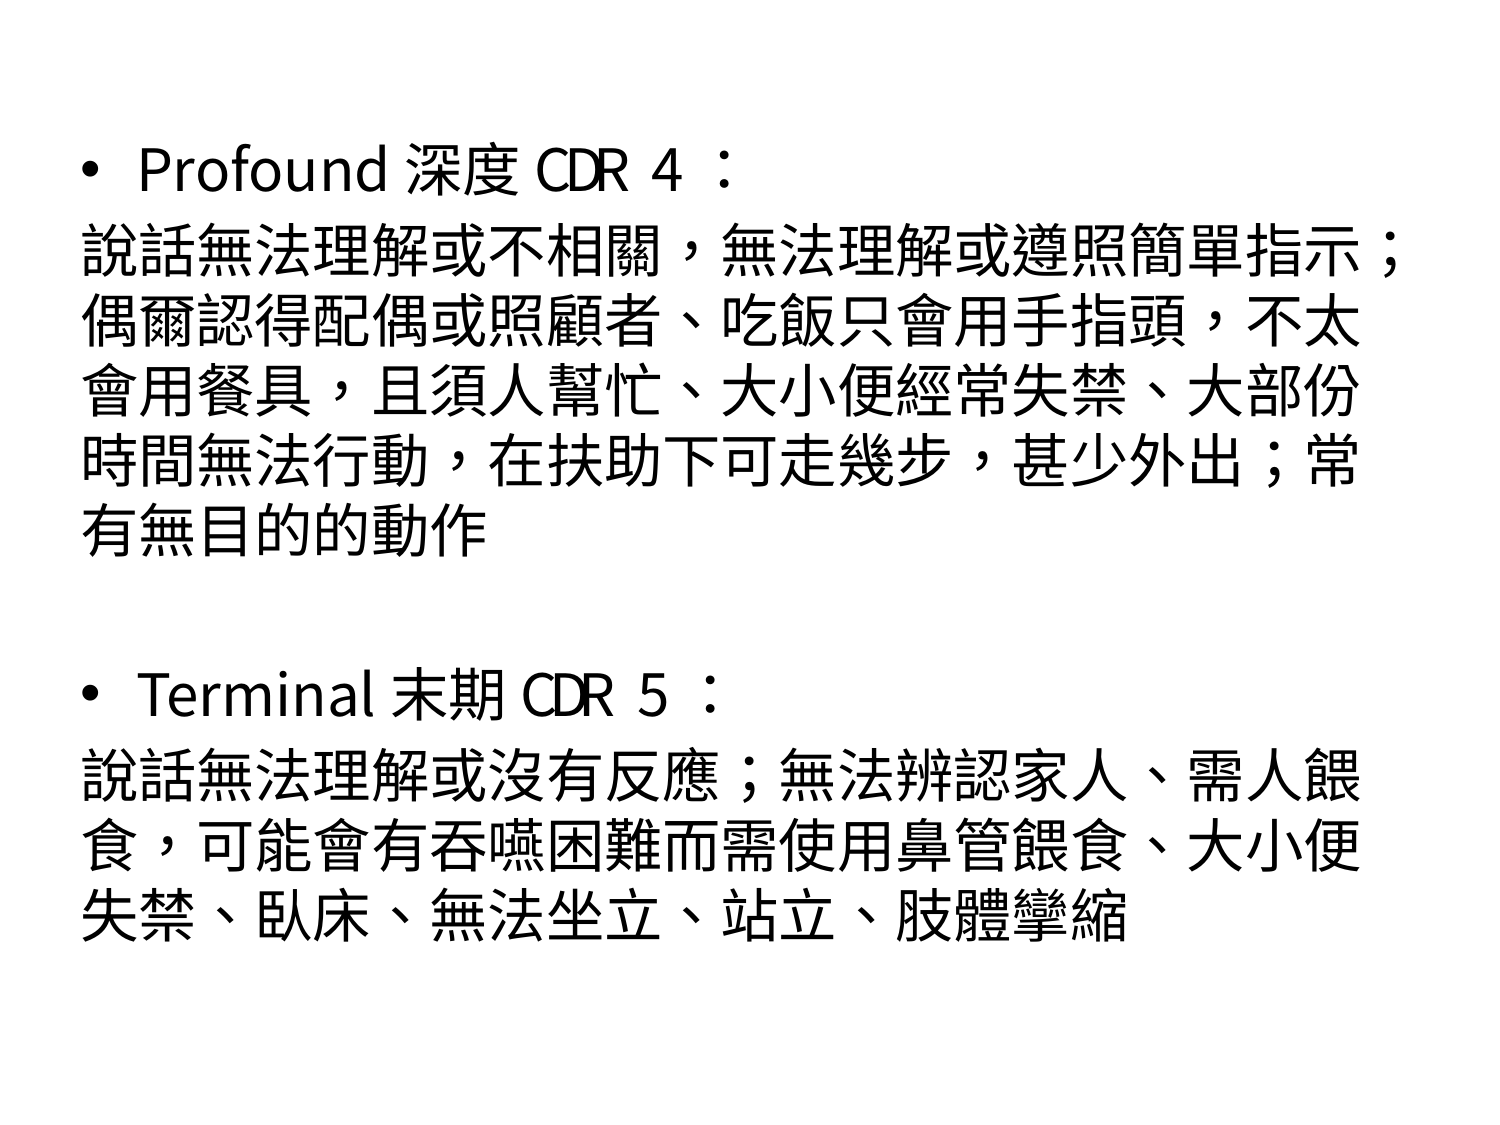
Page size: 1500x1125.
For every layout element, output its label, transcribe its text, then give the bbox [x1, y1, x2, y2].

list Profound深度CDR 4： 說話無法理解或不相關，無法理解或遵照簡單指示；偶爾認得配偶或照顧者、吃飯只會用手指頭，不太會用餐具，且須人幫忙、大小便經常失禁、大部份時間無法行動，在扶助下可走幾步，甚少外出；常有無目的的動作 Terminal末期CDR 5： 說話無法理解或沒有反應；無法辨認家人、需人餵食，可能會有吞嚥困難而需使用鼻管餵食、大小便失禁、臥床、無法坐立、站立、肢體攣縮 [64, 125, 1415, 868]
